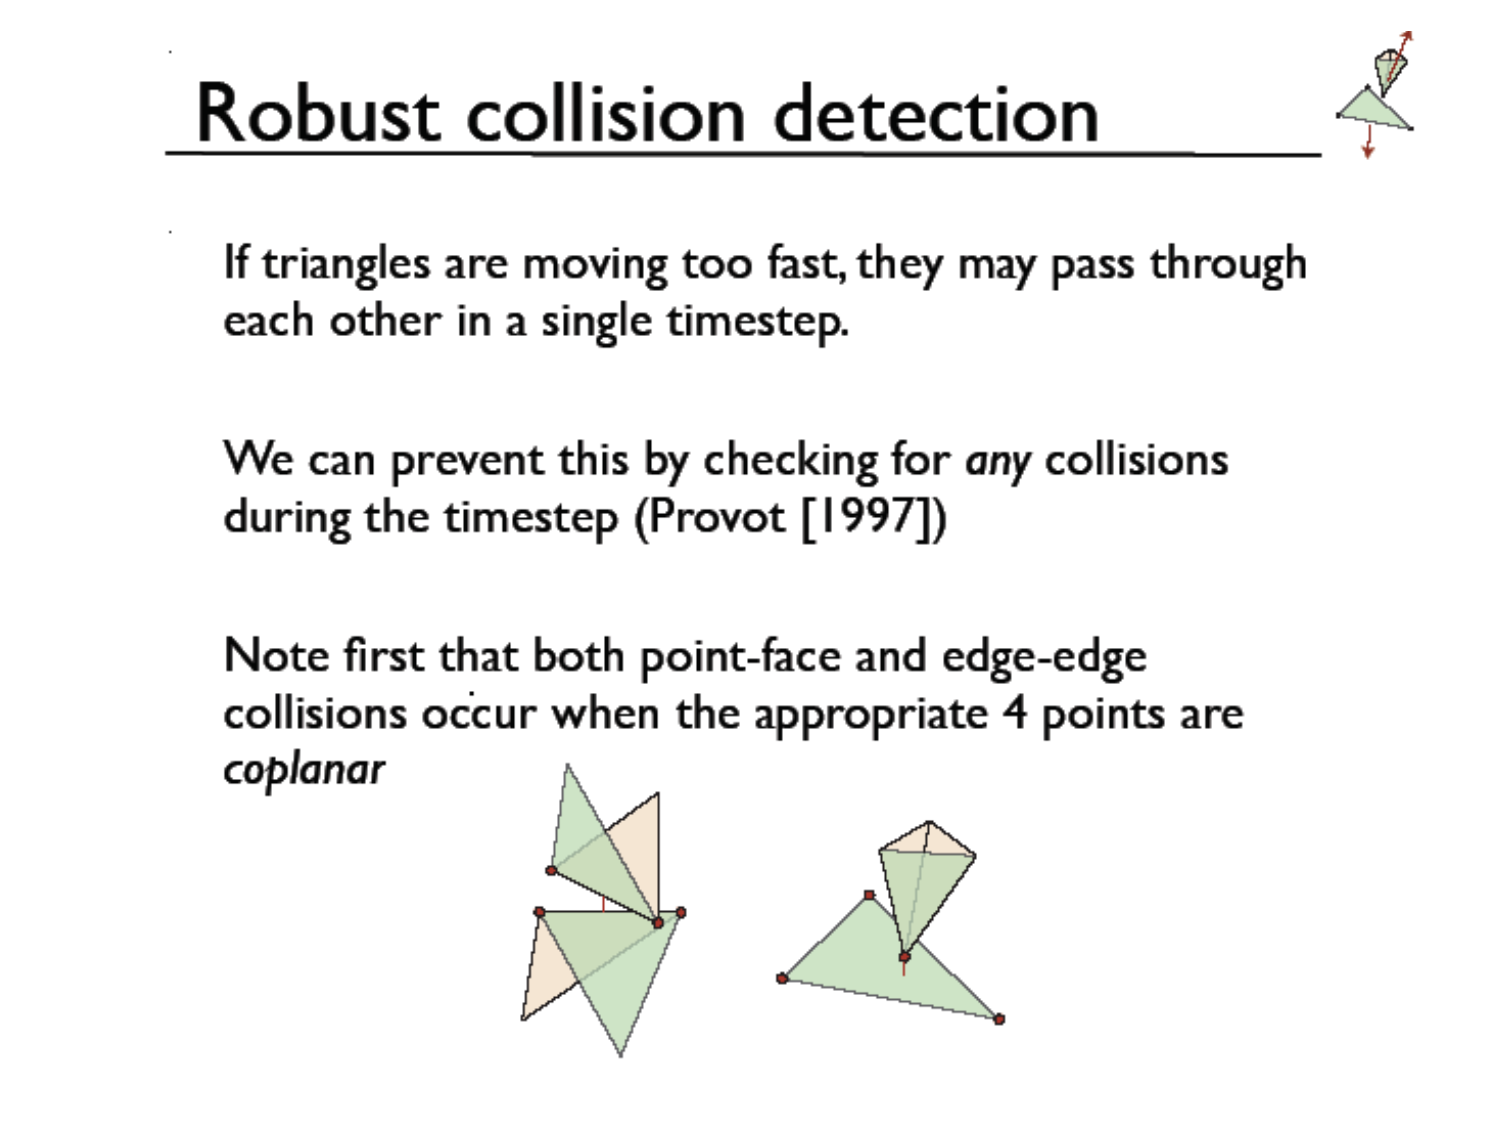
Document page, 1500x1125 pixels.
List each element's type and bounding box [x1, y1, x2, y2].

picture [41, 31, 1447, 1085]
